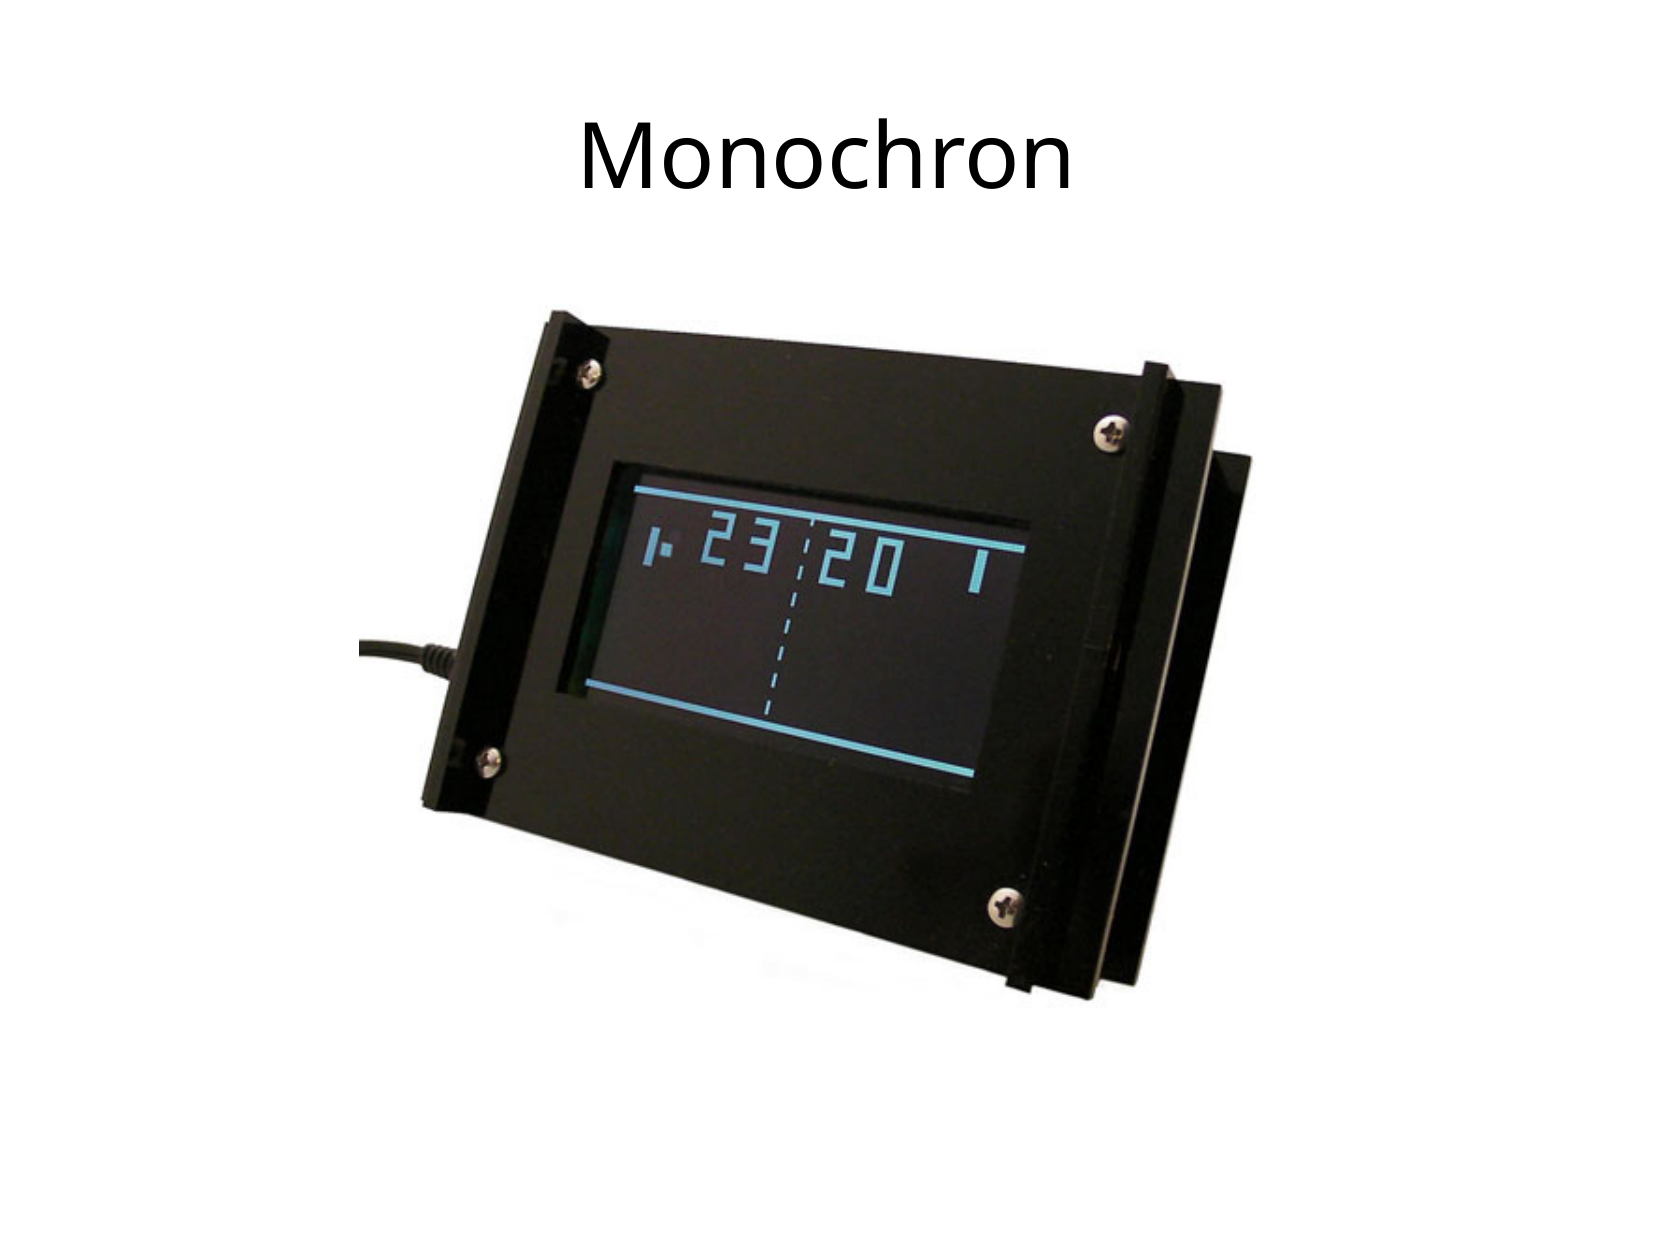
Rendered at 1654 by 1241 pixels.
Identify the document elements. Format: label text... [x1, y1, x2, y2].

picture [359, 290, 1294, 1010]
title Monochron [82, 49, 1571, 257]
